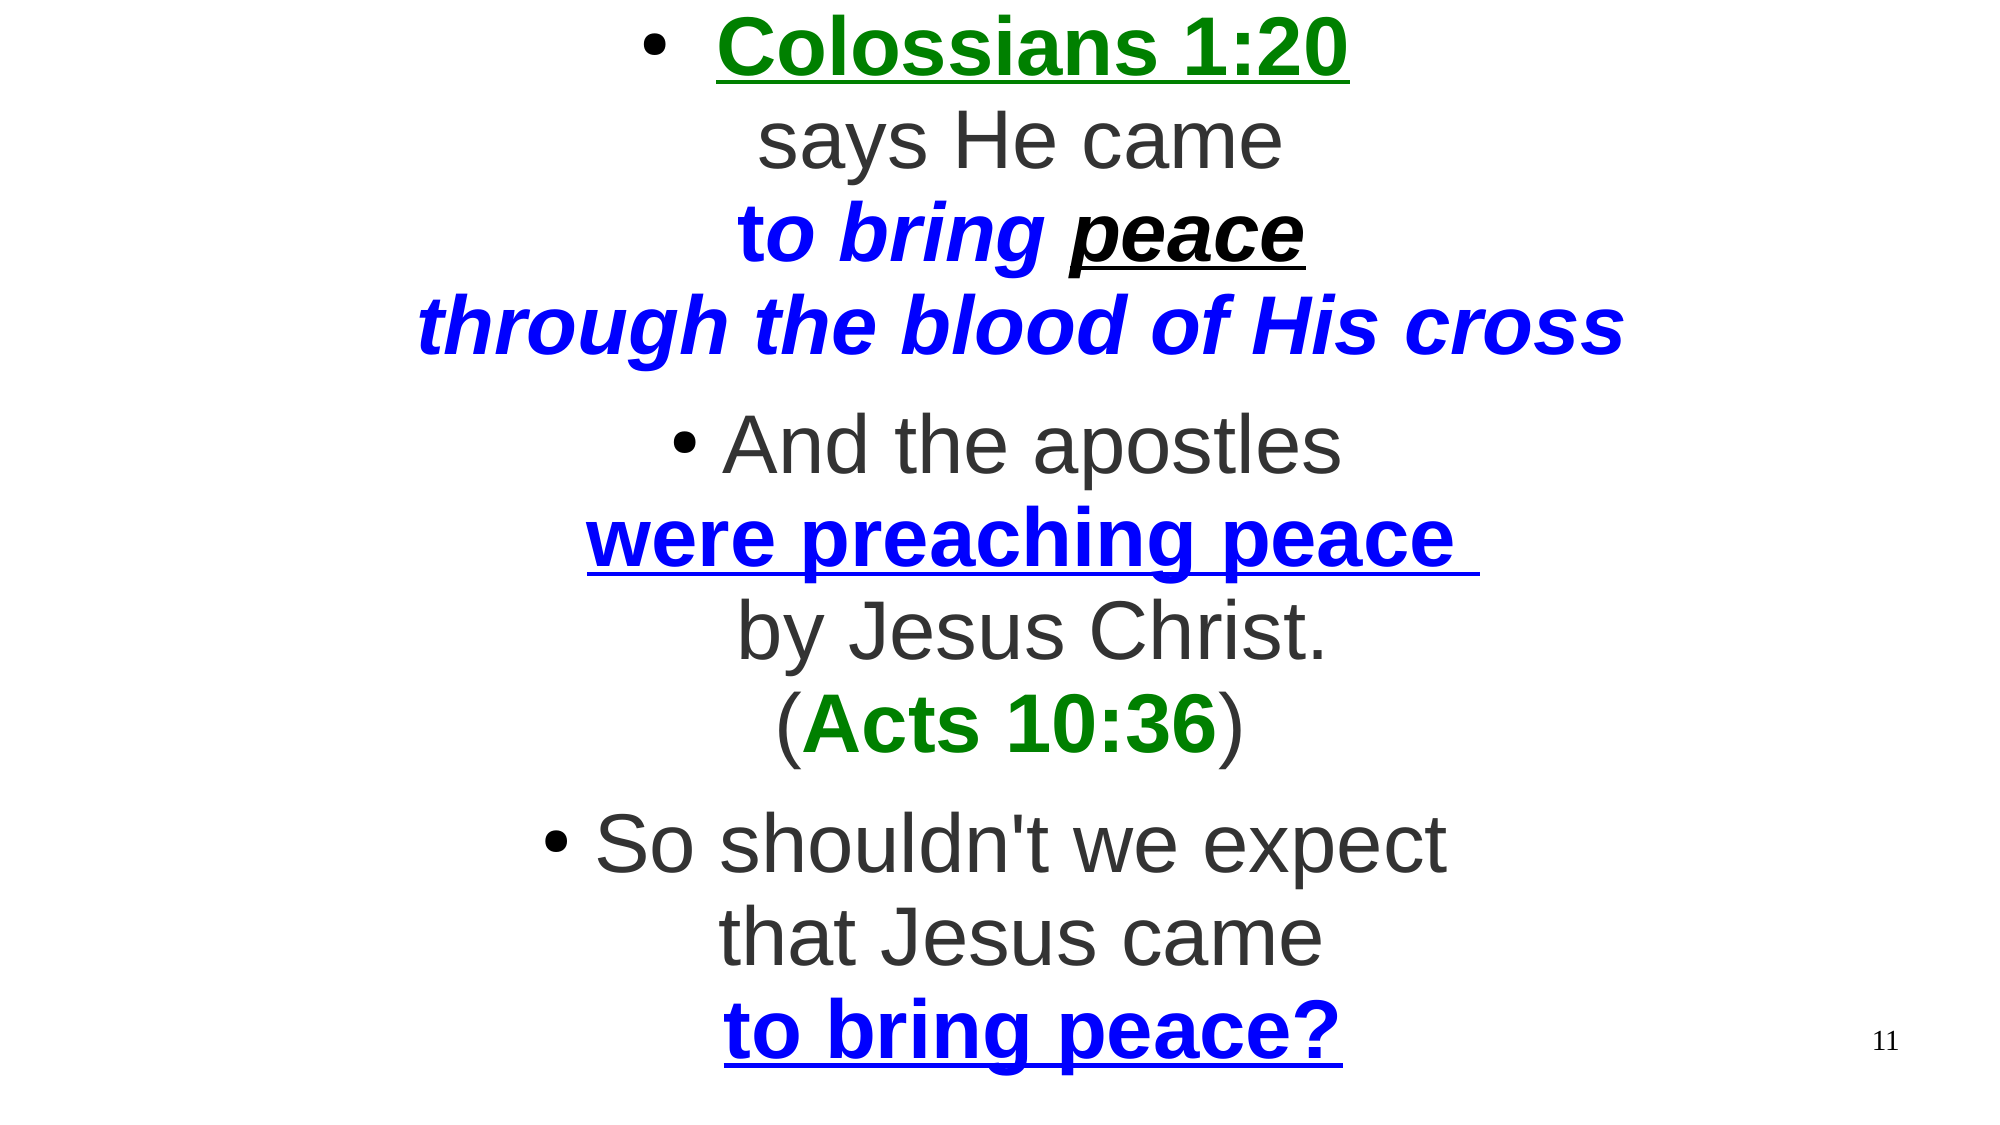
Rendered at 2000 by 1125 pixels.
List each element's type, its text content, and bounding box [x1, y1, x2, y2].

list Colossians 1:20 says He came to bring peace through the blood of His cross And the apostles were preaching peace by Jesus Christ. (Acts 10:36) So shouldn't we expect that Jesus came to bring peace? [0, 0, 1996, 1123]
